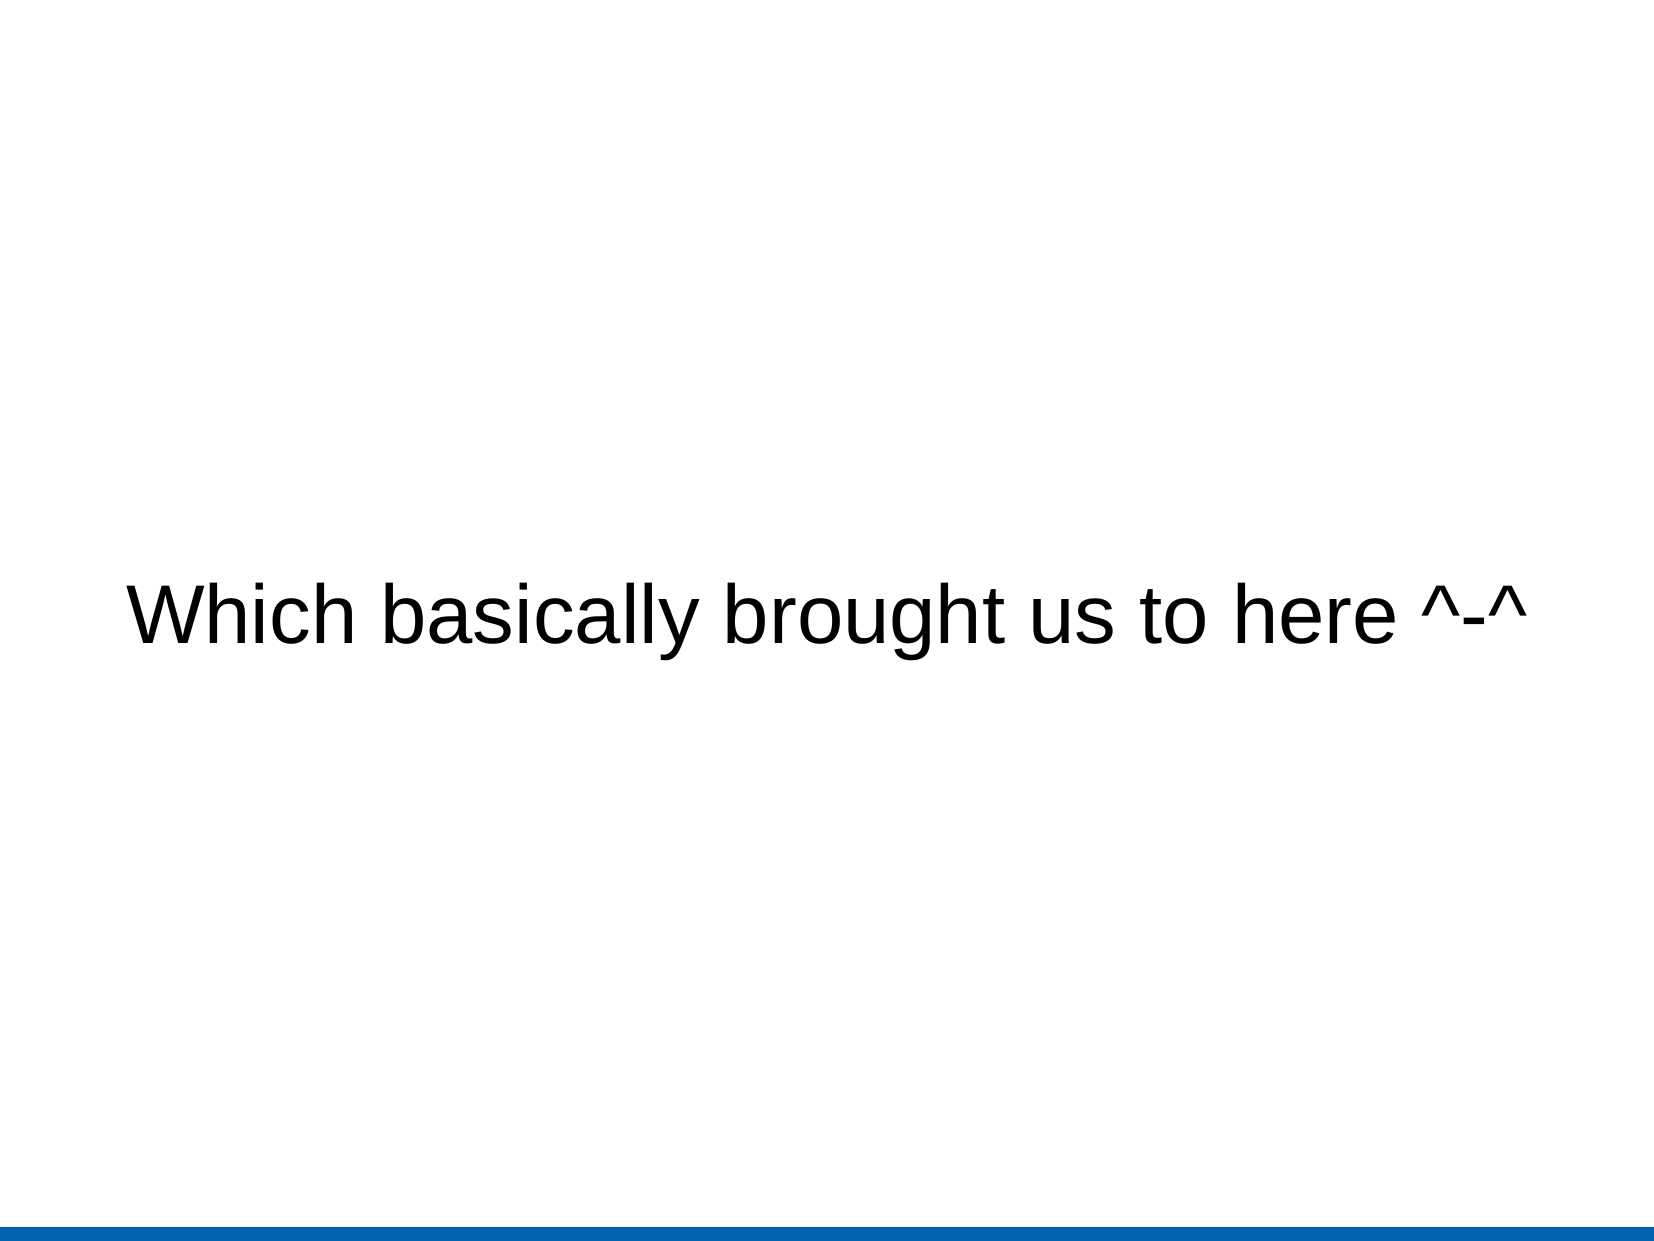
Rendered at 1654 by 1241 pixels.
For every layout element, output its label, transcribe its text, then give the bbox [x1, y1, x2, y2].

subtitle Which basically brought us to here ^-^ [121, 112, 1534, 1117]
